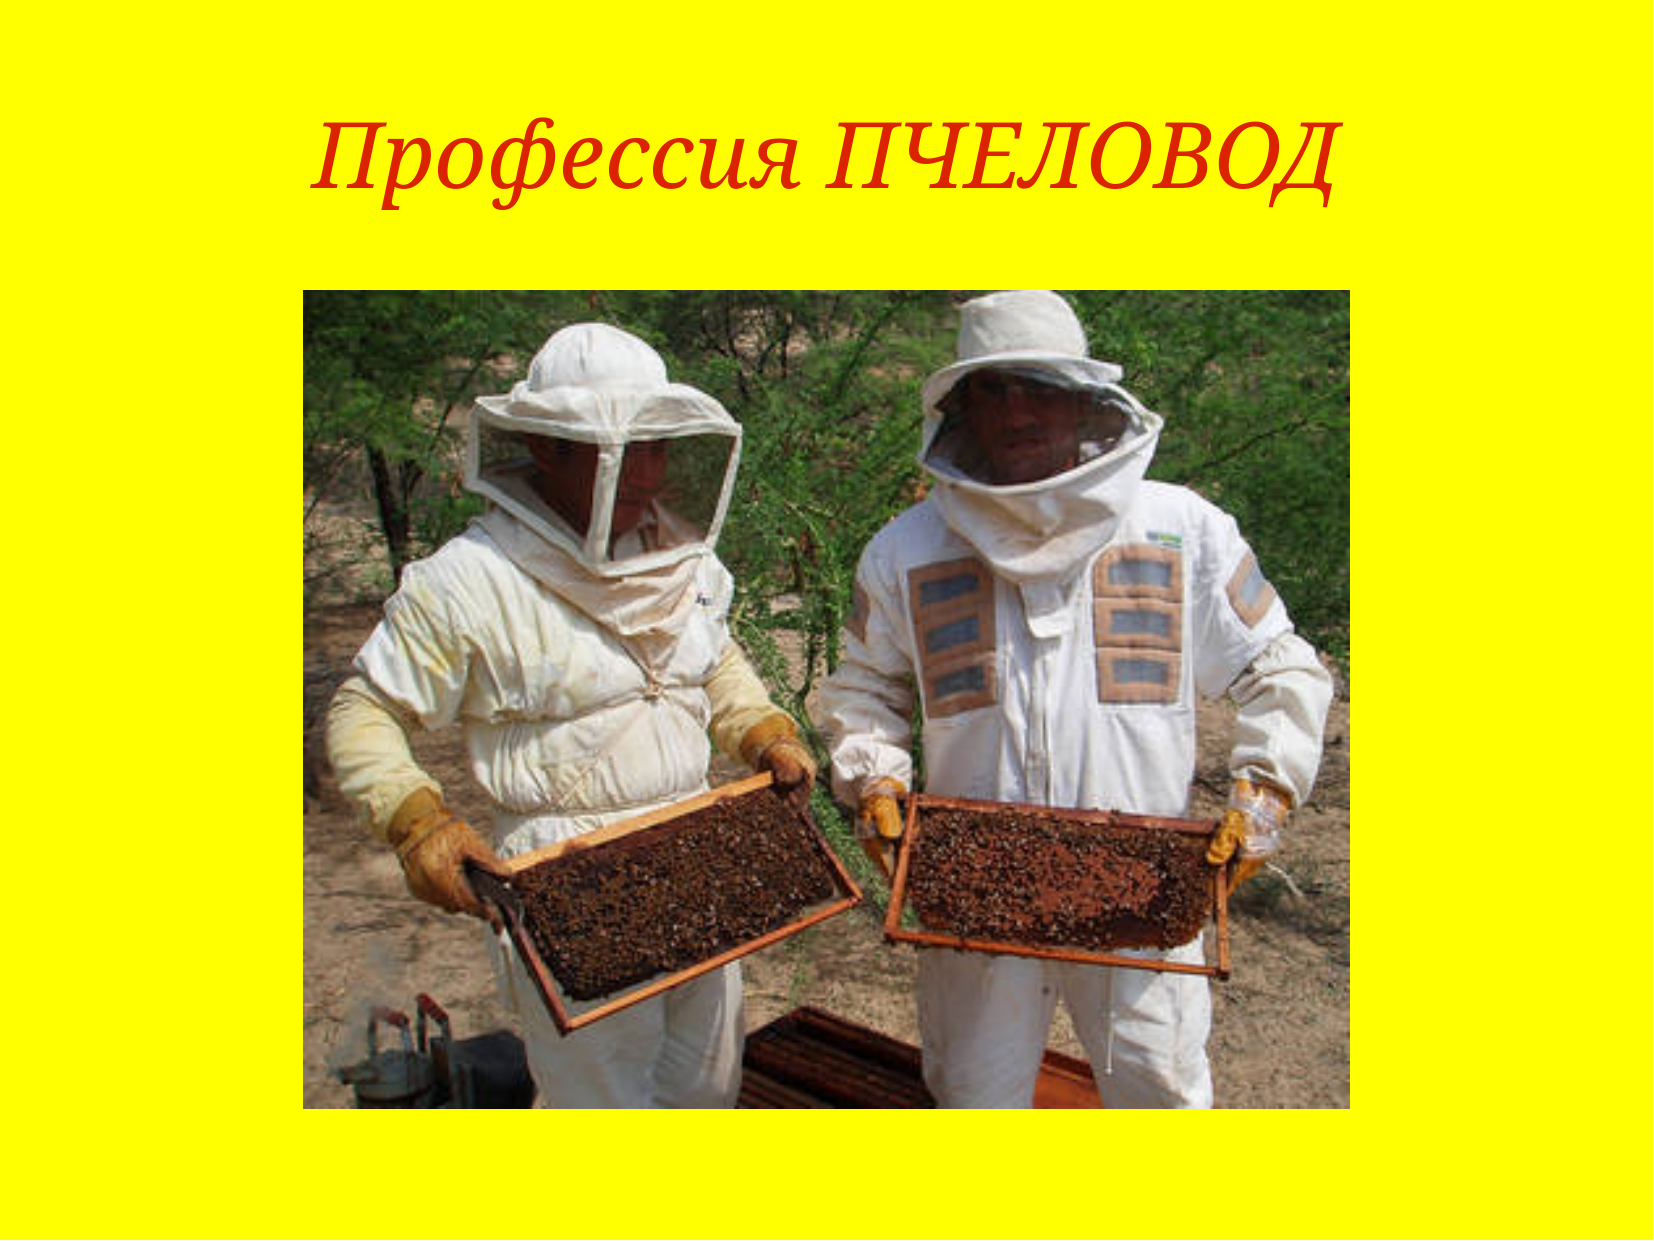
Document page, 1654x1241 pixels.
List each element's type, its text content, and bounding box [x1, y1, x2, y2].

picture [303, 290, 1350, 1109]
title Профессия ПЧЕЛОВОД [82, 49, 1571, 257]
